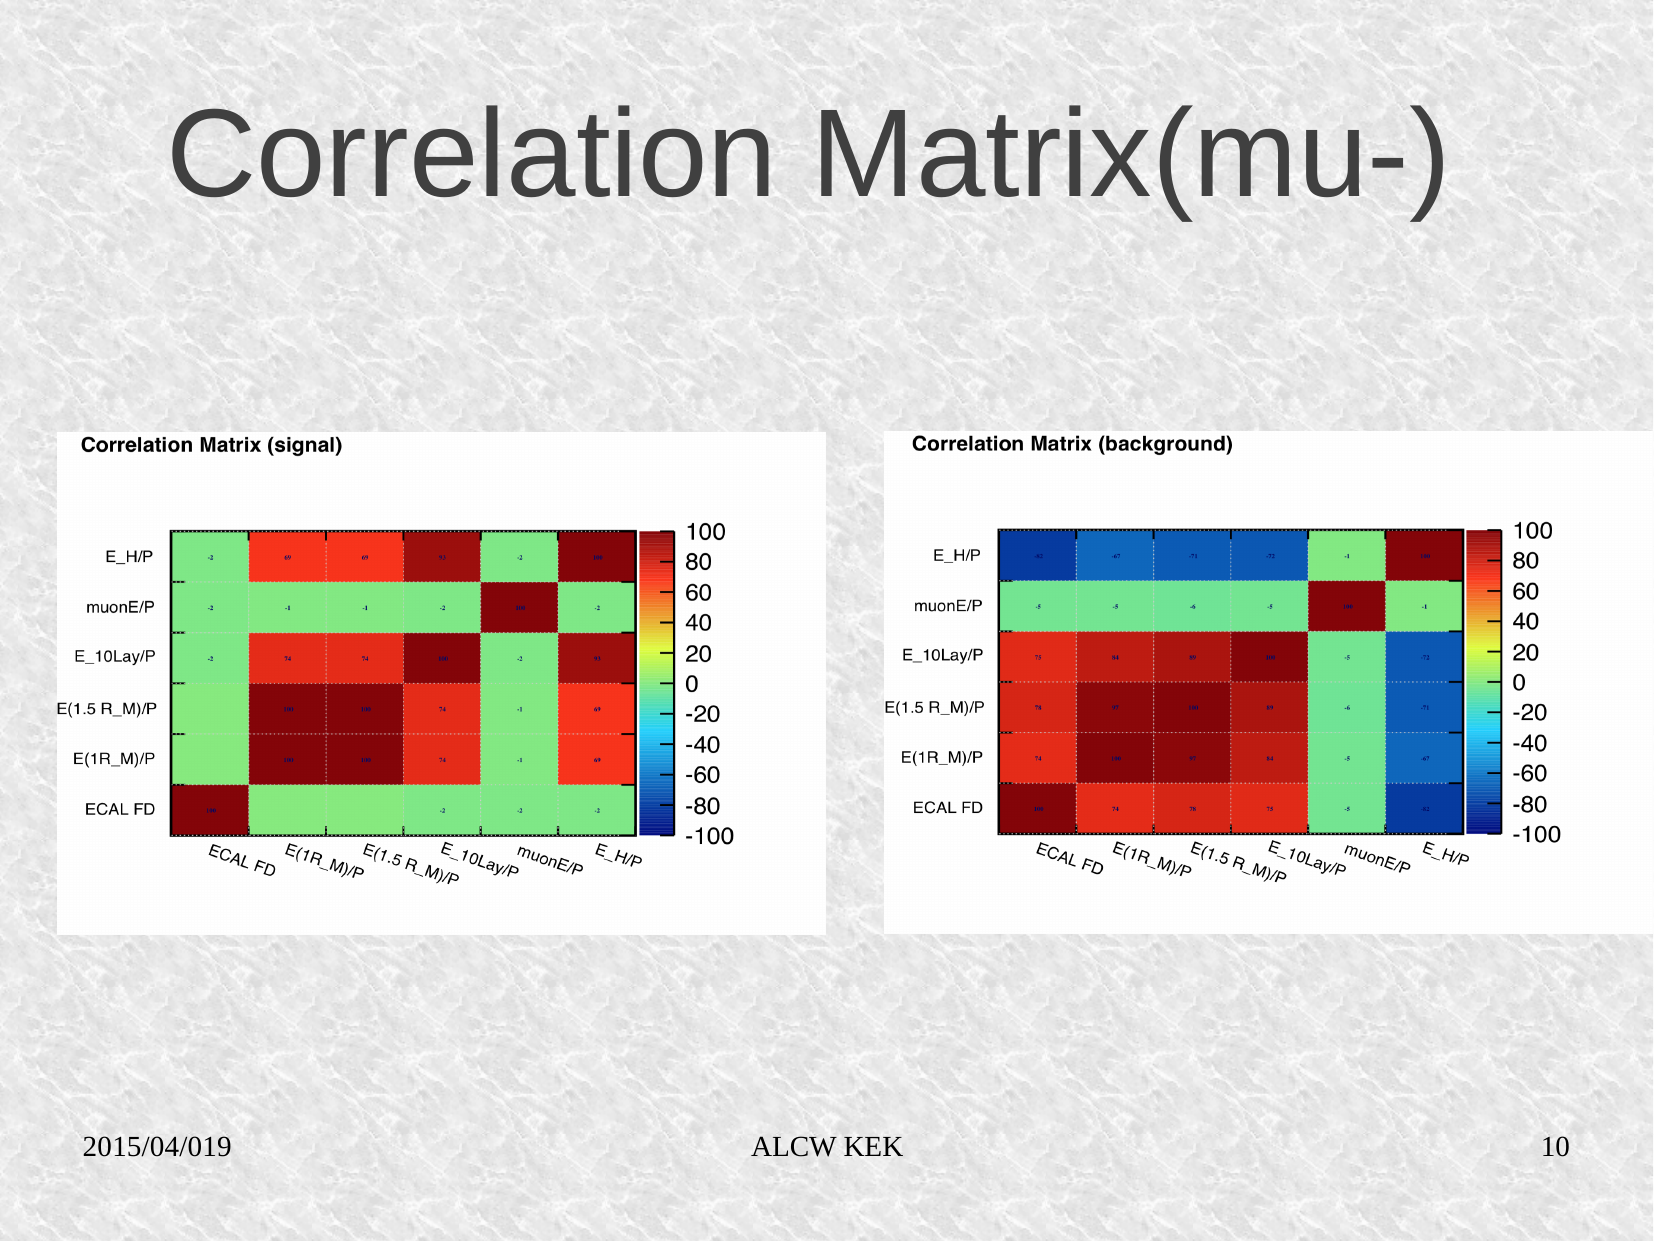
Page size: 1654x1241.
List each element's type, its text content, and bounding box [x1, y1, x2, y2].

picture [0, 0, 1654, 1241]
title Correlation Matrix(mu-) [82, 49, 1571, 257]
